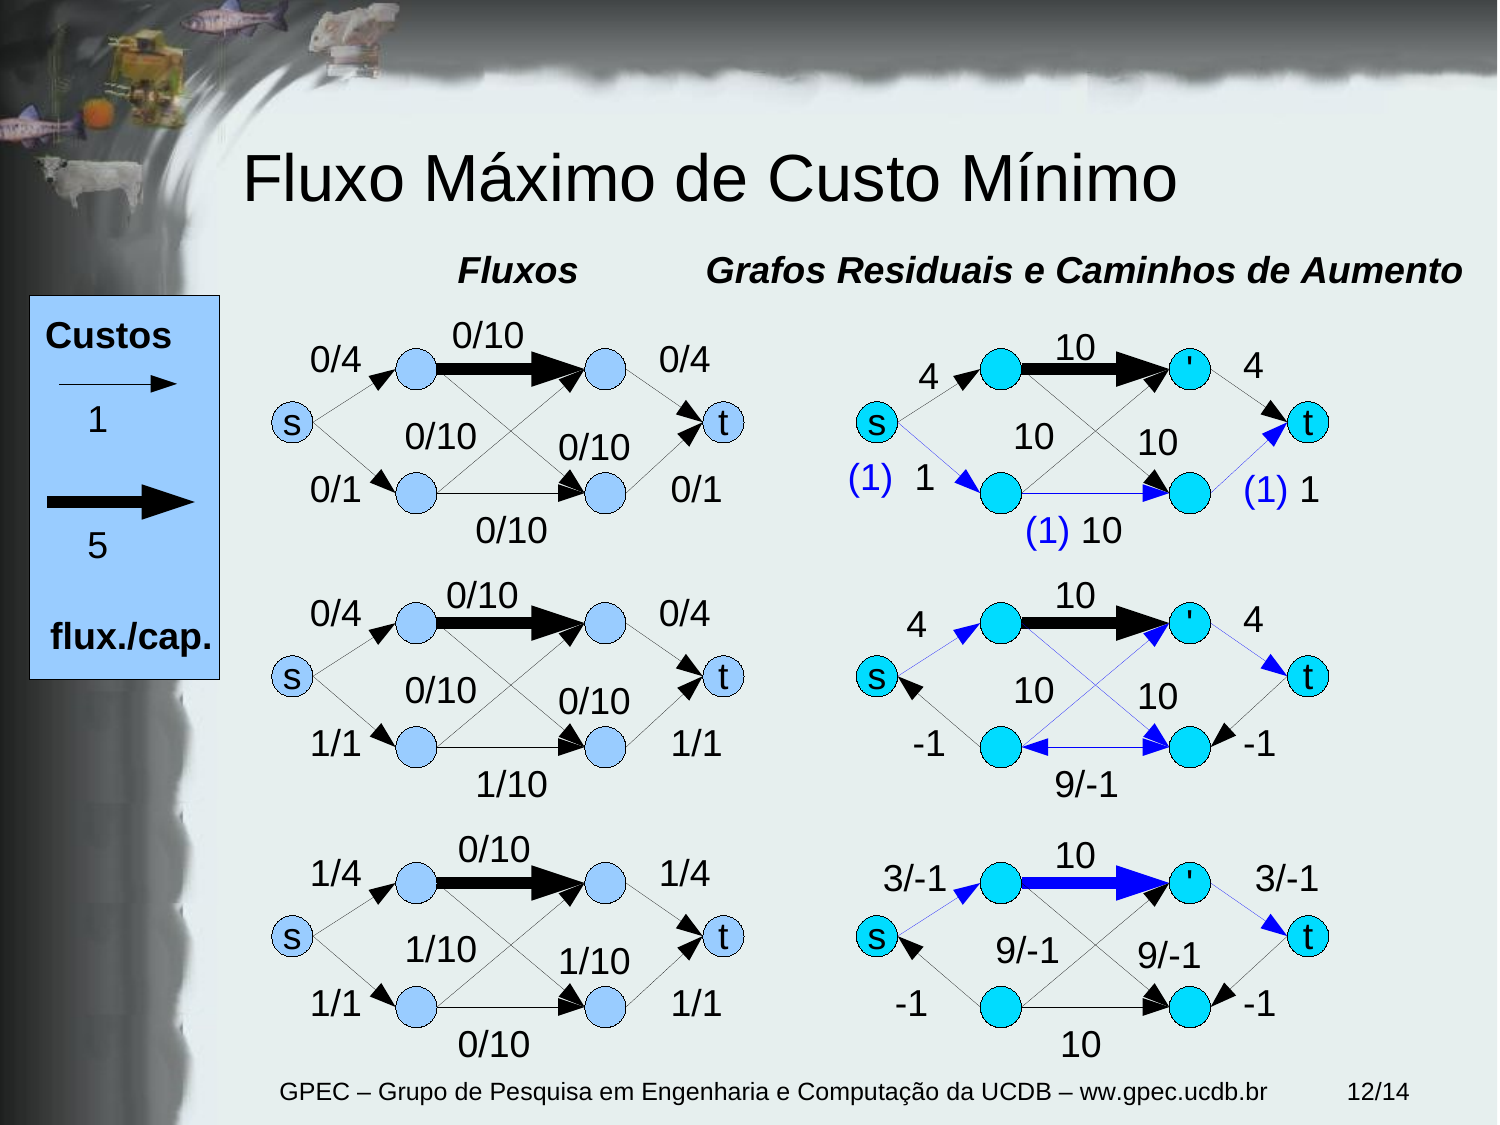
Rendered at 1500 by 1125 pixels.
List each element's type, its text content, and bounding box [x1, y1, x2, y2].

text_box t [702, 401, 745, 443]
text_box 0/10 [389, 407, 493, 479]
text_box t [1287, 655, 1329, 697]
text_box 1/1 [295, 714, 378, 786]
text_box [584, 745, 626, 768]
text_box [395, 862, 437, 904]
text_box [980, 348, 1022, 390]
text_box -1 [1228, 714, 1292, 786]
text_box ' [1169, 862, 1211, 904]
text_box s [271, 401, 313, 443]
text_box [980, 602, 1022, 644]
text_box s [272, 658, 313, 697]
text_box 1/4 [295, 844, 377, 916]
text_box [584, 862, 626, 904]
text_box (1) 1 [1228, 460, 1336, 532]
text_box t [1287, 401, 1329, 443]
text_box s [856, 401, 898, 443]
text_box 0/1 [655, 460, 738, 532]
text_box 0/10 [543, 673, 646, 745]
text_box 10 [1122, 413, 1194, 485]
text_box 10 [998, 661, 1070, 733]
text_box Custos 1 5 [30, 306, 188, 658]
text_box 10 [1039, 827, 1112, 898]
text_box 1/1 [295, 974, 378, 1046]
text_box 1/10 [389, 921, 493, 993]
text_box 4 [1228, 590, 1279, 662]
text_box [395, 479, 437, 514]
text_box [980, 993, 1022, 1028]
text_box 0/10 [431, 567, 534, 638]
text_box 10 [998, 407, 1070, 479]
text_box 0/10 [389, 661, 493, 733]
text_box 10 [1039, 567, 1111, 638]
text_box -1 [897, 714, 961, 786]
text_box s [856, 655, 898, 697]
text_box s [856, 917, 898, 957]
text_box [980, 862, 1022, 904]
text_box 0/10 [443, 1015, 546, 1087]
text_box ' [1169, 348, 1211, 390]
text_box [395, 348, 437, 390]
text_box t [702, 655, 745, 697]
text_box 3/-1 [1240, 850, 1335, 922]
text_box 4 [891, 596, 943, 668]
text_box [1169, 999, 1211, 1028]
text_box [395, 733, 437, 768]
text_box [584, 491, 626, 514]
text_box [584, 1004, 626, 1028]
text_box 1/10 [460, 756, 564, 827]
title Fluxo Máximo de Custo Mínimo [242, 113, 1425, 244]
text_box 0/4 [643, 584, 726, 656]
text_box Grafos Residuais e Caminhos de Aumento [690, 242, 1480, 314]
text_box ' [1169, 602, 1211, 644]
text_box [584, 602, 626, 644]
text_box [1169, 726, 1211, 768]
text_box 9/-1 [1122, 927, 1217, 999]
text_box 1/4 [643, 844, 726, 916]
text_box 0/4 [295, 330, 377, 402]
text_box 0/10 [543, 419, 646, 491]
text_box 10 [1045, 1016, 1117, 1087]
text_box t [1287, 922, 1329, 957]
text_box flux./cap. [35, 608, 302, 680]
text_box (1) 10 [1010, 502, 1138, 573]
text_box 0/1 [295, 460, 378, 532]
text_box 10 [1122, 667, 1194, 739]
text_box (1) 1 [832, 449, 951, 520]
text_box 1/1 [655, 974, 738, 1046]
text_box 1/1 [655, 714, 738, 786]
text_box 0/10 [460, 502, 564, 573]
text_box [1169, 472, 1211, 514]
text_box [29, 295, 220, 680]
text_box [395, 993, 437, 1028]
text_box 3/-1 [868, 850, 963, 922]
text_box [584, 348, 626, 390]
text_box 4 [1228, 336, 1279, 408]
picture [0, 0, 1498, 1125]
text_box 1/10 [543, 933, 646, 1004]
text_box 0/10 [443, 821, 546, 892]
text_box [395, 602, 431, 644]
text_box 0/4 [295, 584, 377, 656]
text_box 9/-1 [1039, 756, 1134, 827]
text_box 0/4 [643, 330, 726, 402]
text_box [980, 726, 1022, 768]
text_box [980, 472, 1022, 514]
text_box 4 [903, 348, 954, 419]
text_box Fluxos [442, 242, 594, 314]
text_box t [702, 915, 745, 957]
text_box 9/-1 [980, 921, 1075, 993]
text_box 0/10 [437, 307, 540, 378]
text_box s [271, 915, 313, 957]
text_box -1 [1228, 974, 1292, 1046]
text_box 10 [1039, 319, 1111, 390]
text_box -1 [880, 974, 944, 1046]
